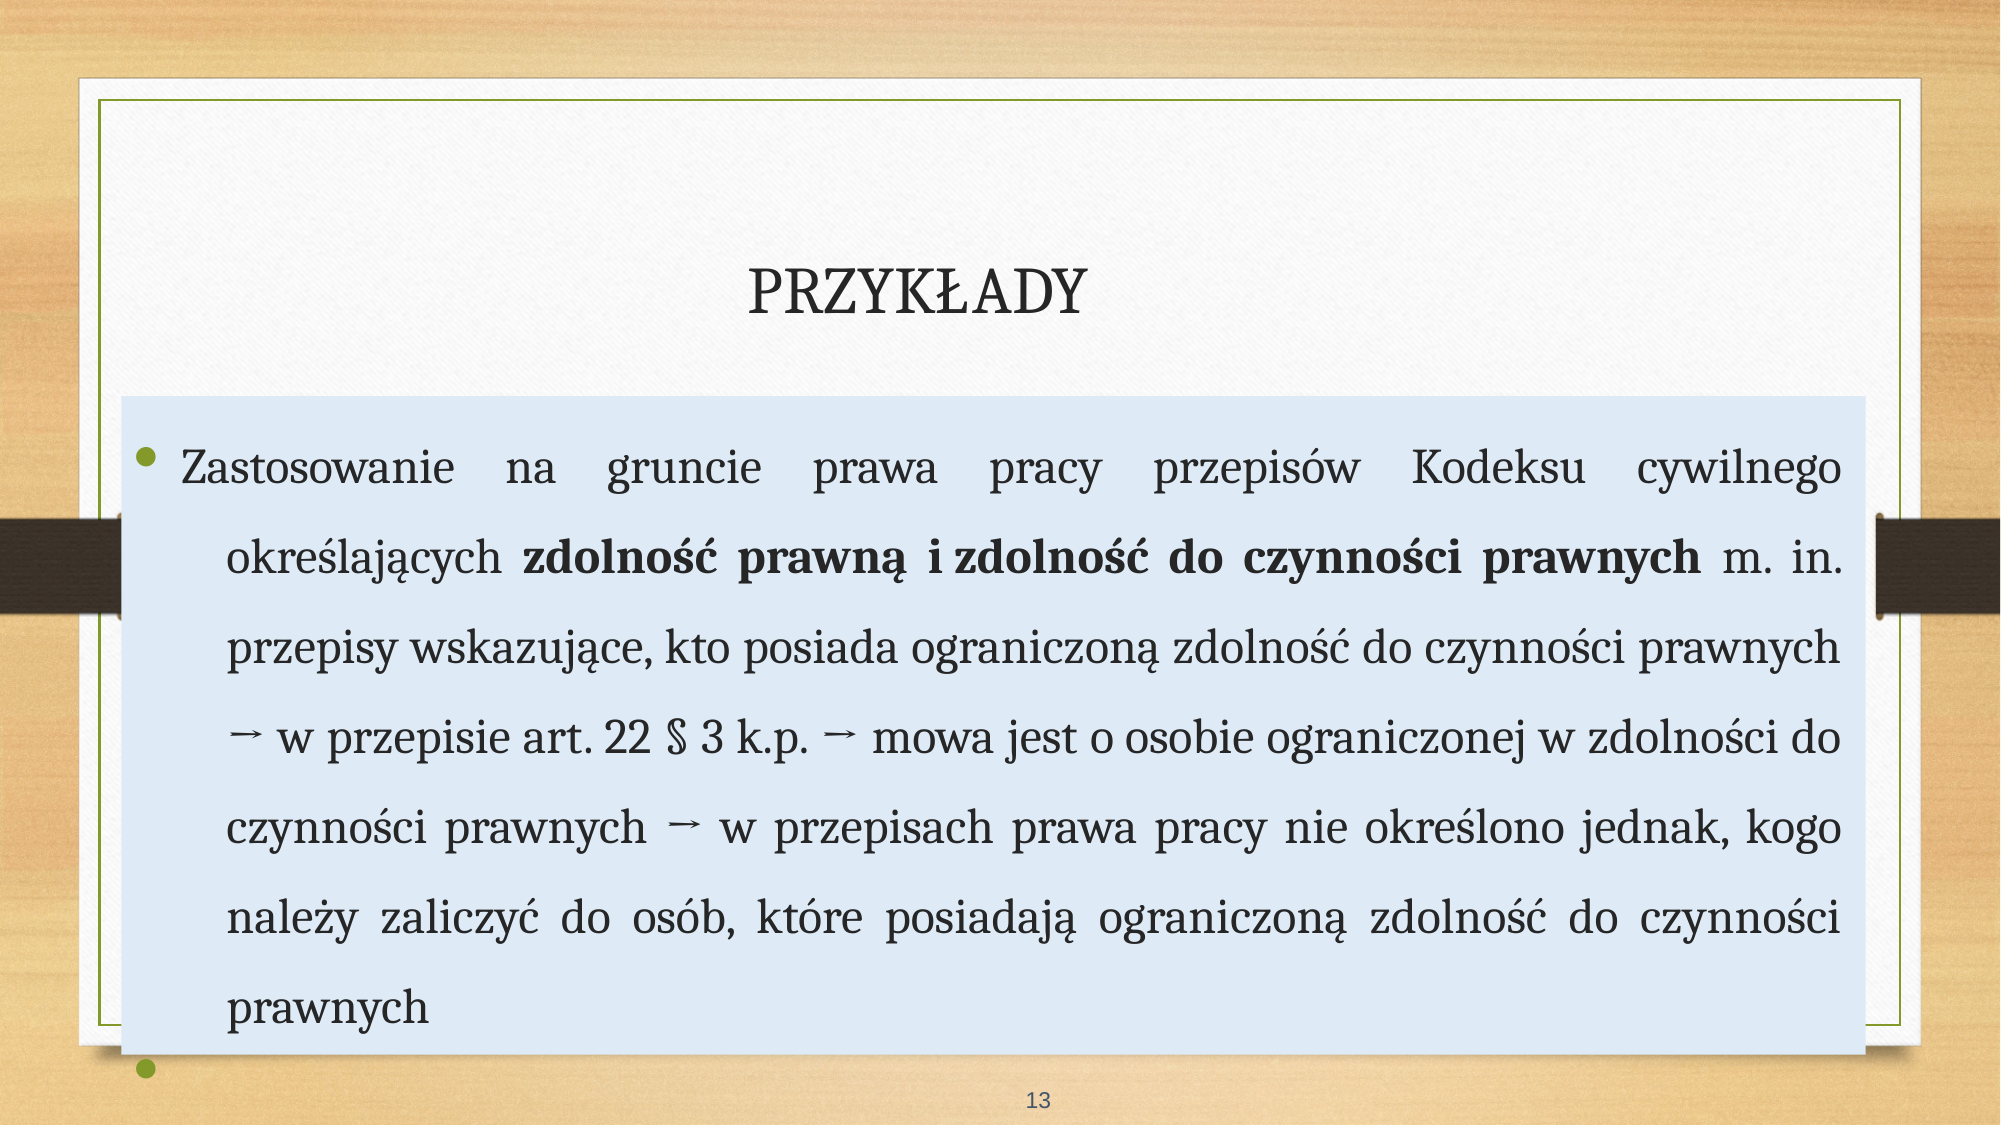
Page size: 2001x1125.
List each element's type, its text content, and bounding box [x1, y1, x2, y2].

list Zastosowanie na gruncie prawa pracy przepisów Kodeksu cywilnego określających zdolność prawną i zdolność do czynności prawnych m. in. przepisy wskazujące, kto posiada ograniczoną zdolność do czynności prawnych → w przepisie art. 22 § 3 k.p. → mowa jest o osobie ograniczonej w zdolności do czynności prawnych → w przepisach prawa pracy nie określono jednak, kogo należy zaliczyć do osób, które posiadają ograniczoną zdolność do czynności prawnych [121, 396, 1866, 1055]
title PRZYKŁADY [324, 160, 1513, 396]
text_box ‹#› [1025, 1075, 1123, 1114]
